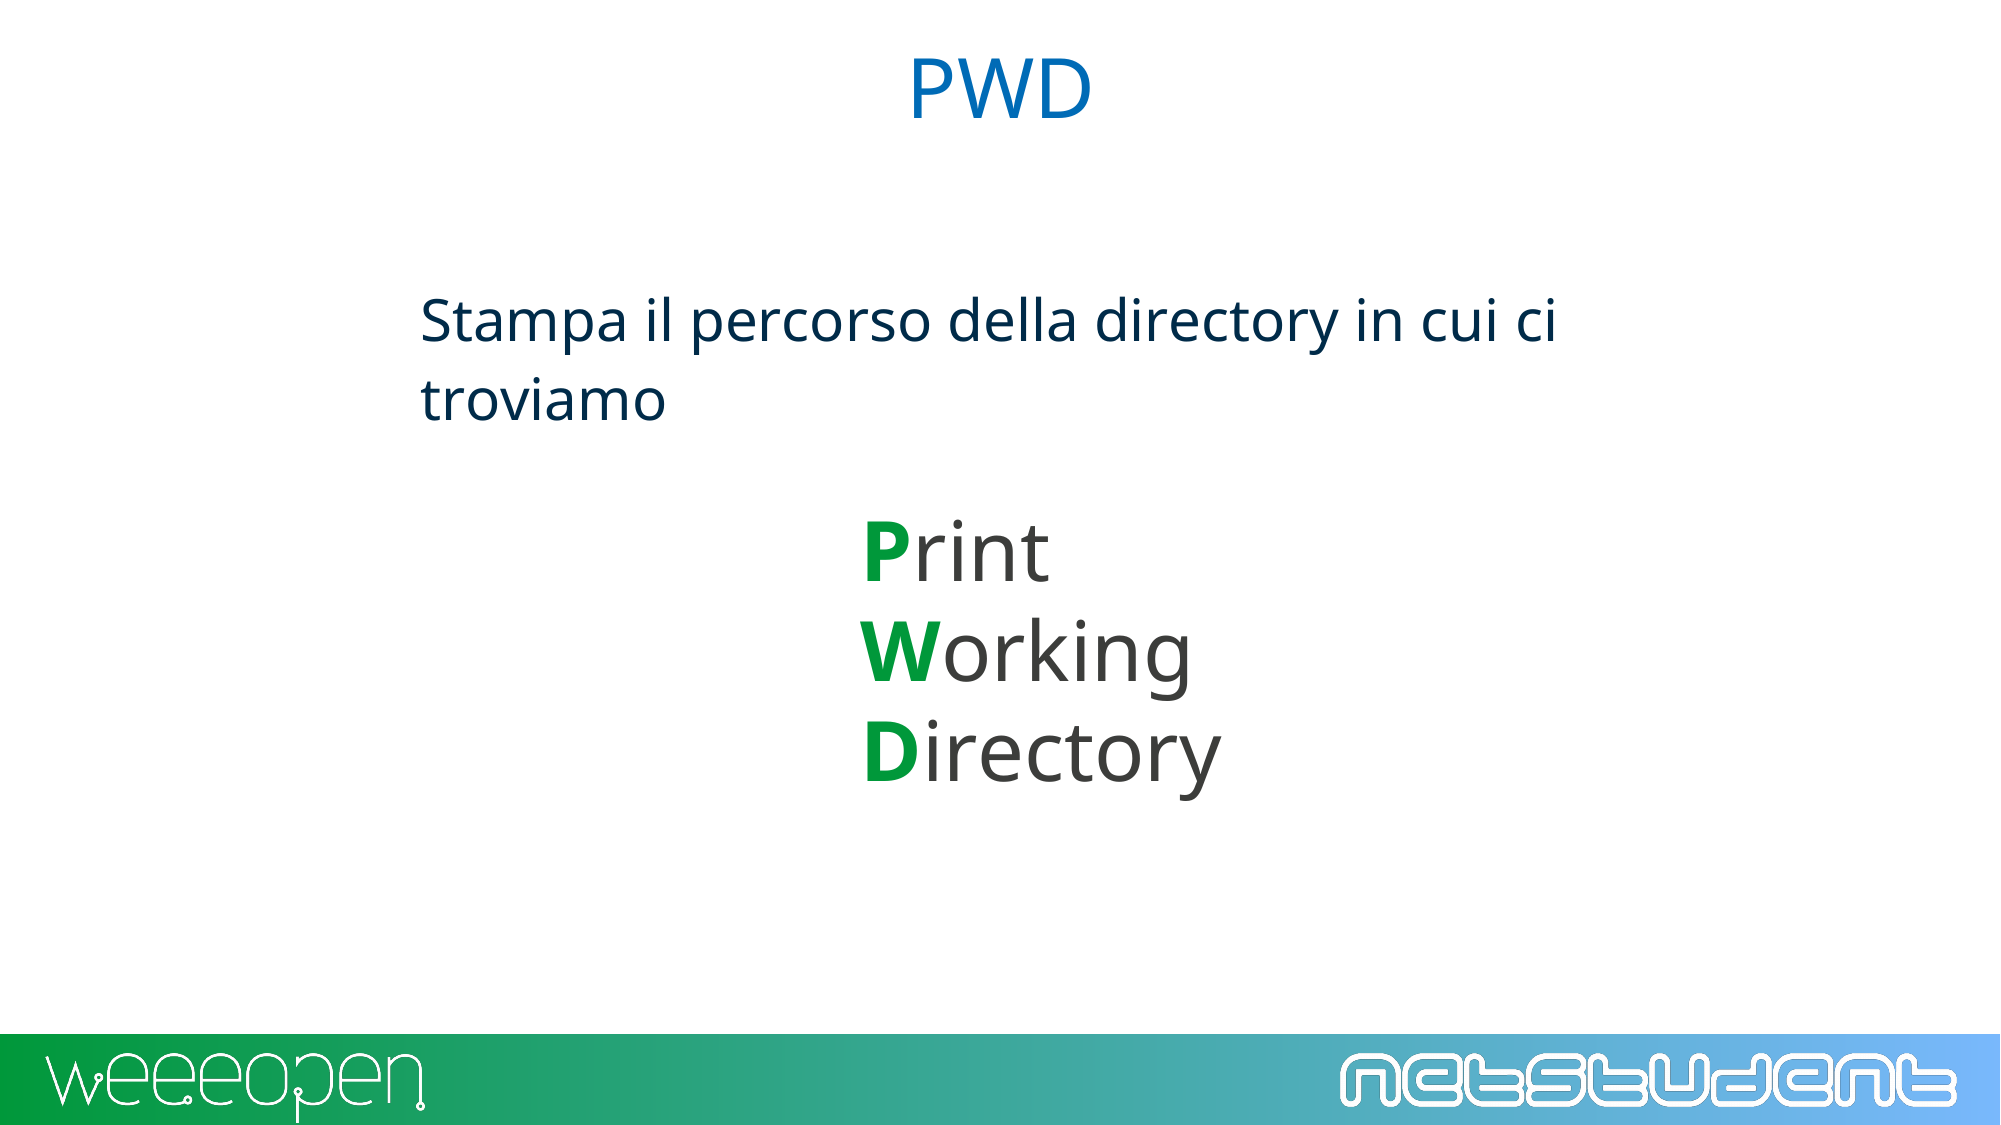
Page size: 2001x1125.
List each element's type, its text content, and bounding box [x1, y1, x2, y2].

text_box Print Working Directory [853, 490, 1231, 806]
title PWD [43, 29, 1959, 247]
picture [45, 1053, 425, 1123]
text_box Stampa il percorso della directory in cui ci troviamo [405, 271, 1595, 355]
picture [1340, 1053, 1957, 1107]
